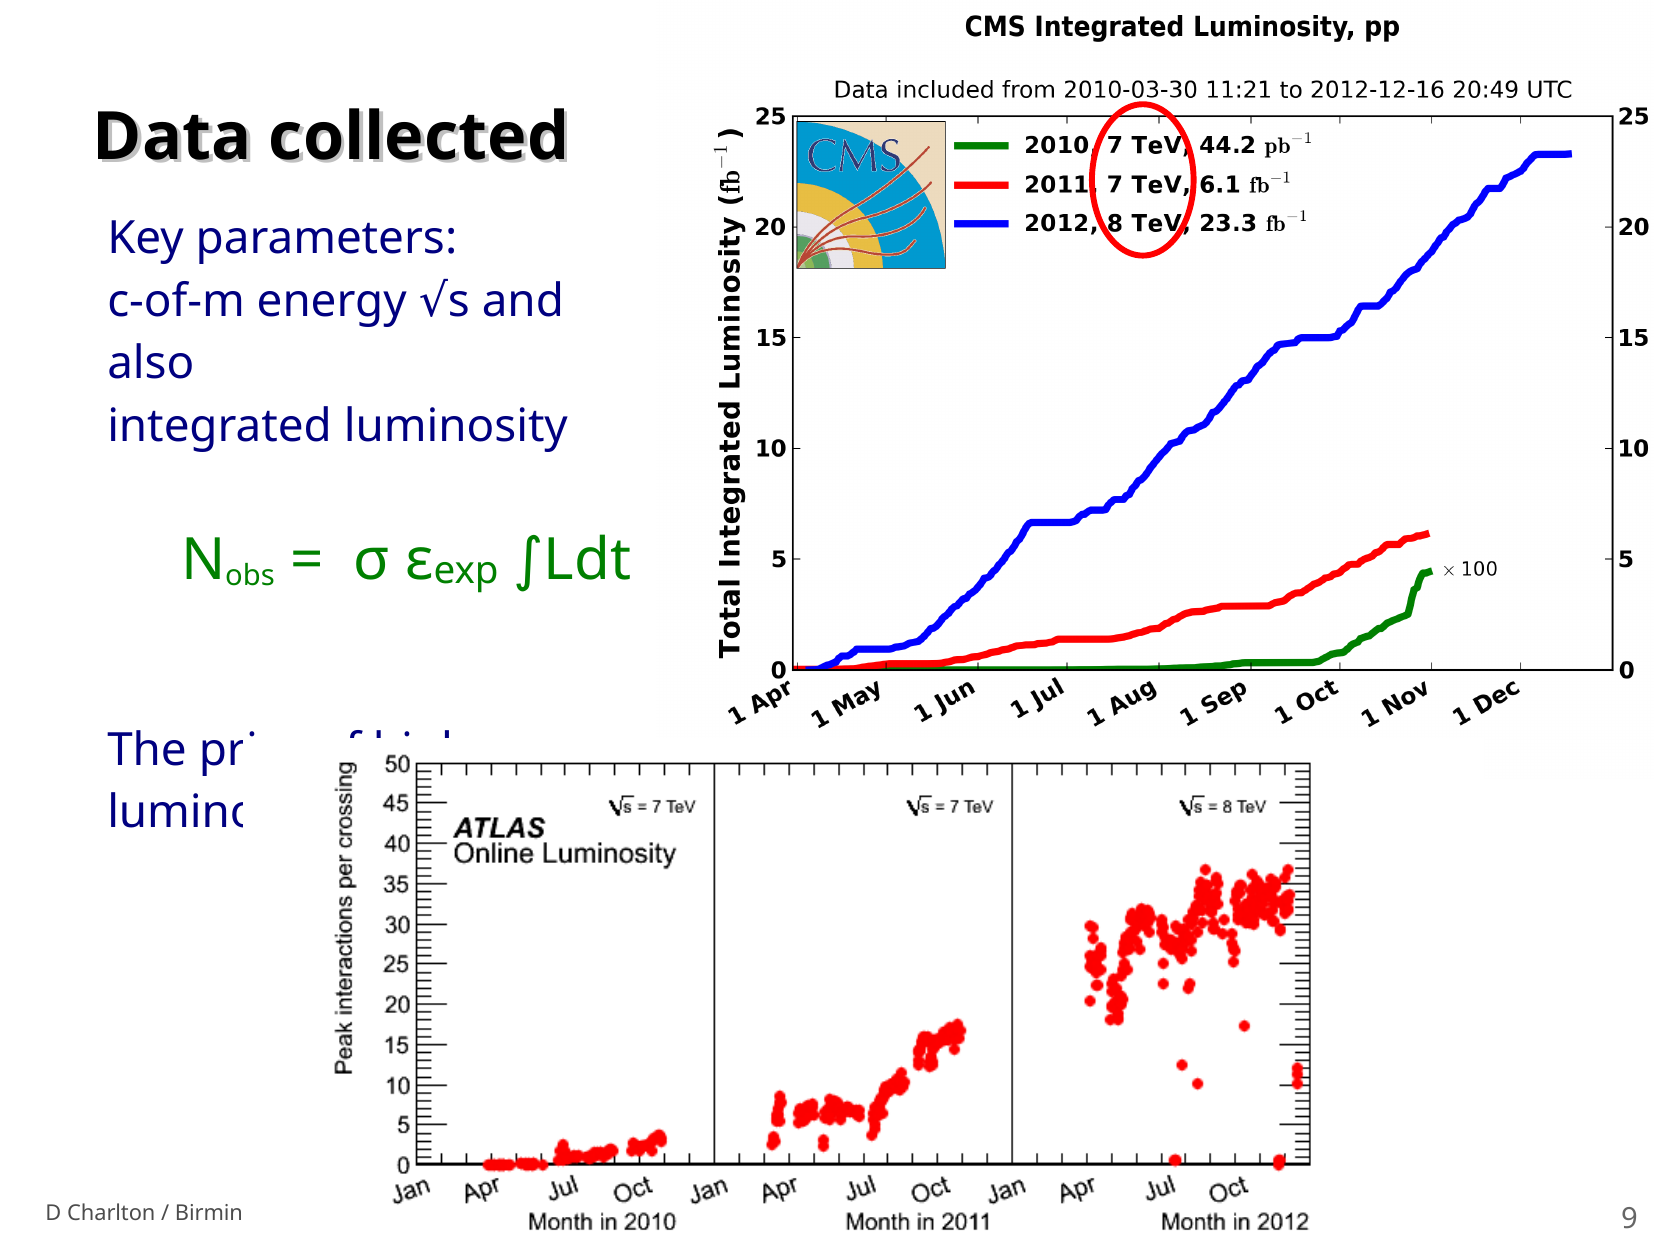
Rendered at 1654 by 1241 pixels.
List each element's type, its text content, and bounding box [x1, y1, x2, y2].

picture [243, 0, 1654, 1241]
text_box Key parameters: c-of-m energy √s and also integrated luminosity Nobs = σ εexp ∫Ldt The price of high luminosity: pile-up [92, 197, 670, 725]
text_box Data collected [78, 80, 656, 174]
